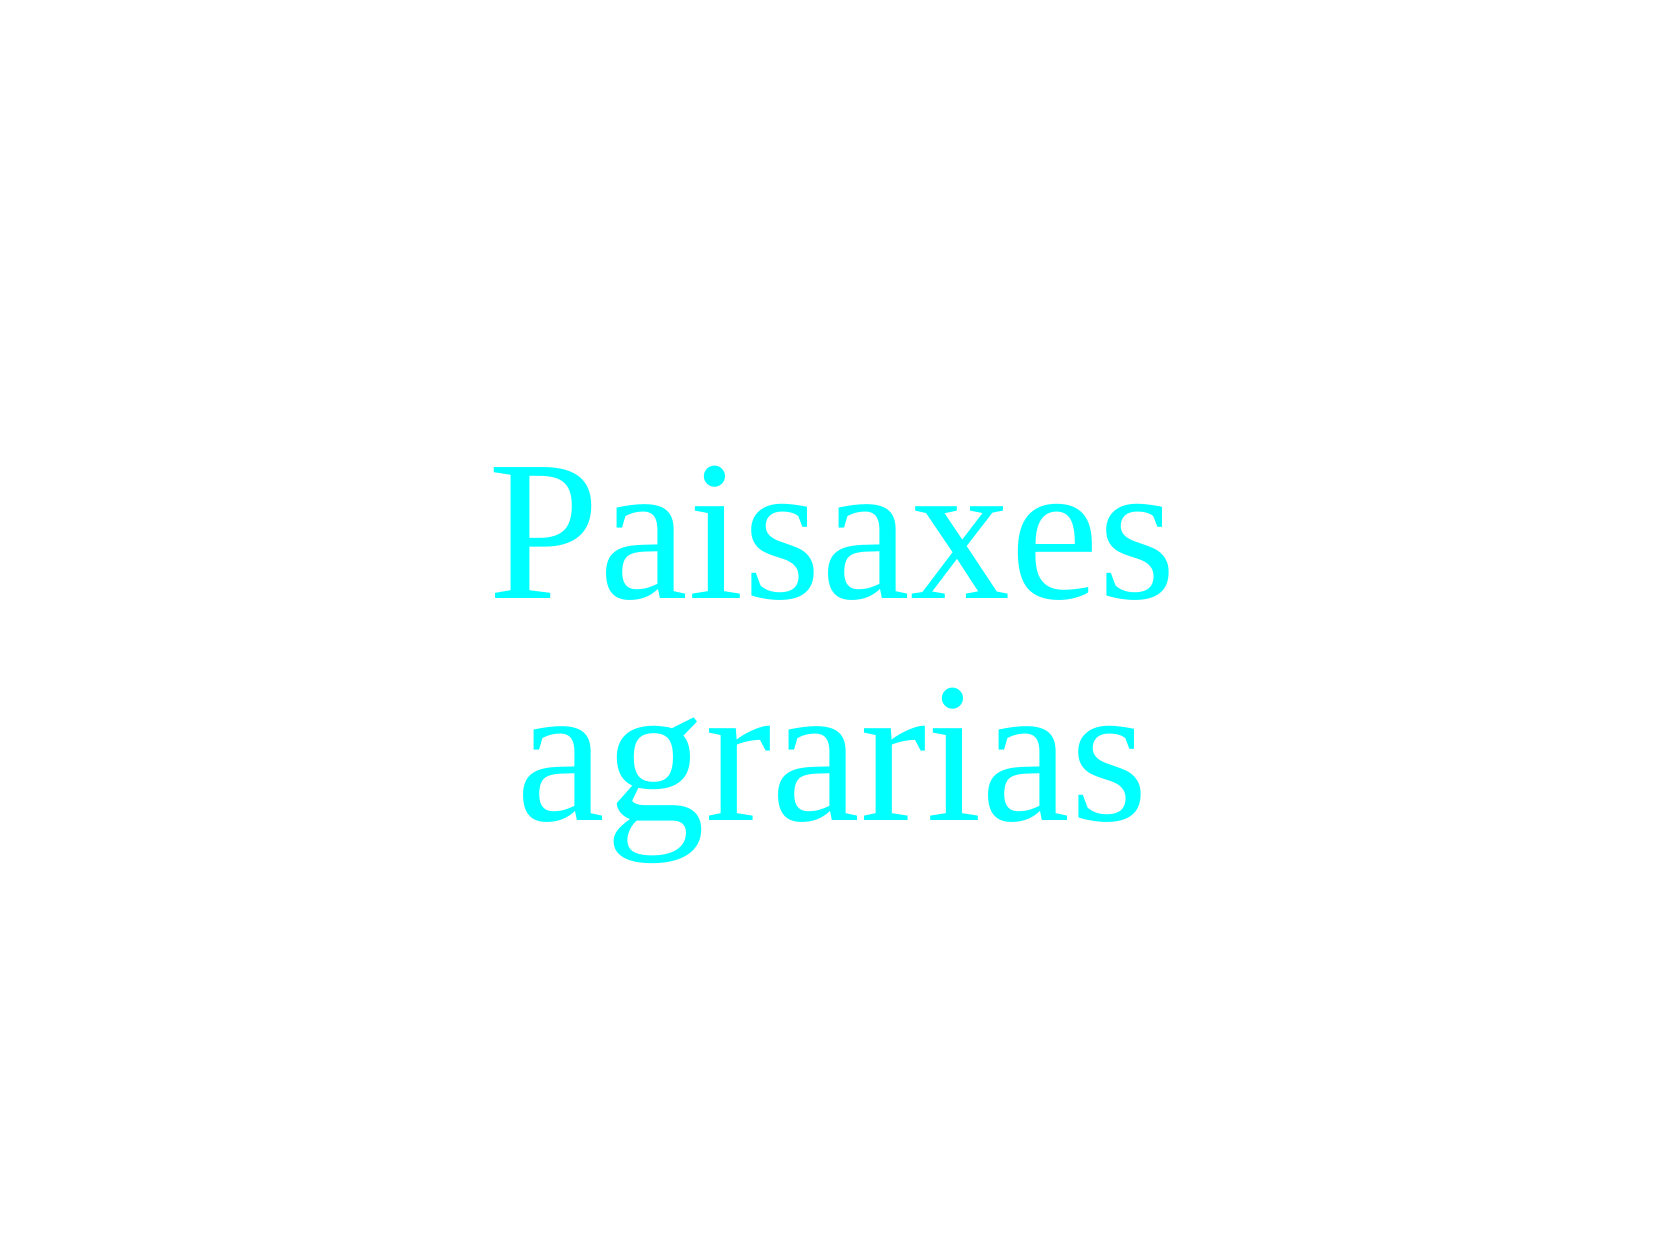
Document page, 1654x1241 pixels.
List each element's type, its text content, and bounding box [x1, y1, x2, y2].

text_box Paisaxes agrarias [35, 413, 1630, 872]
